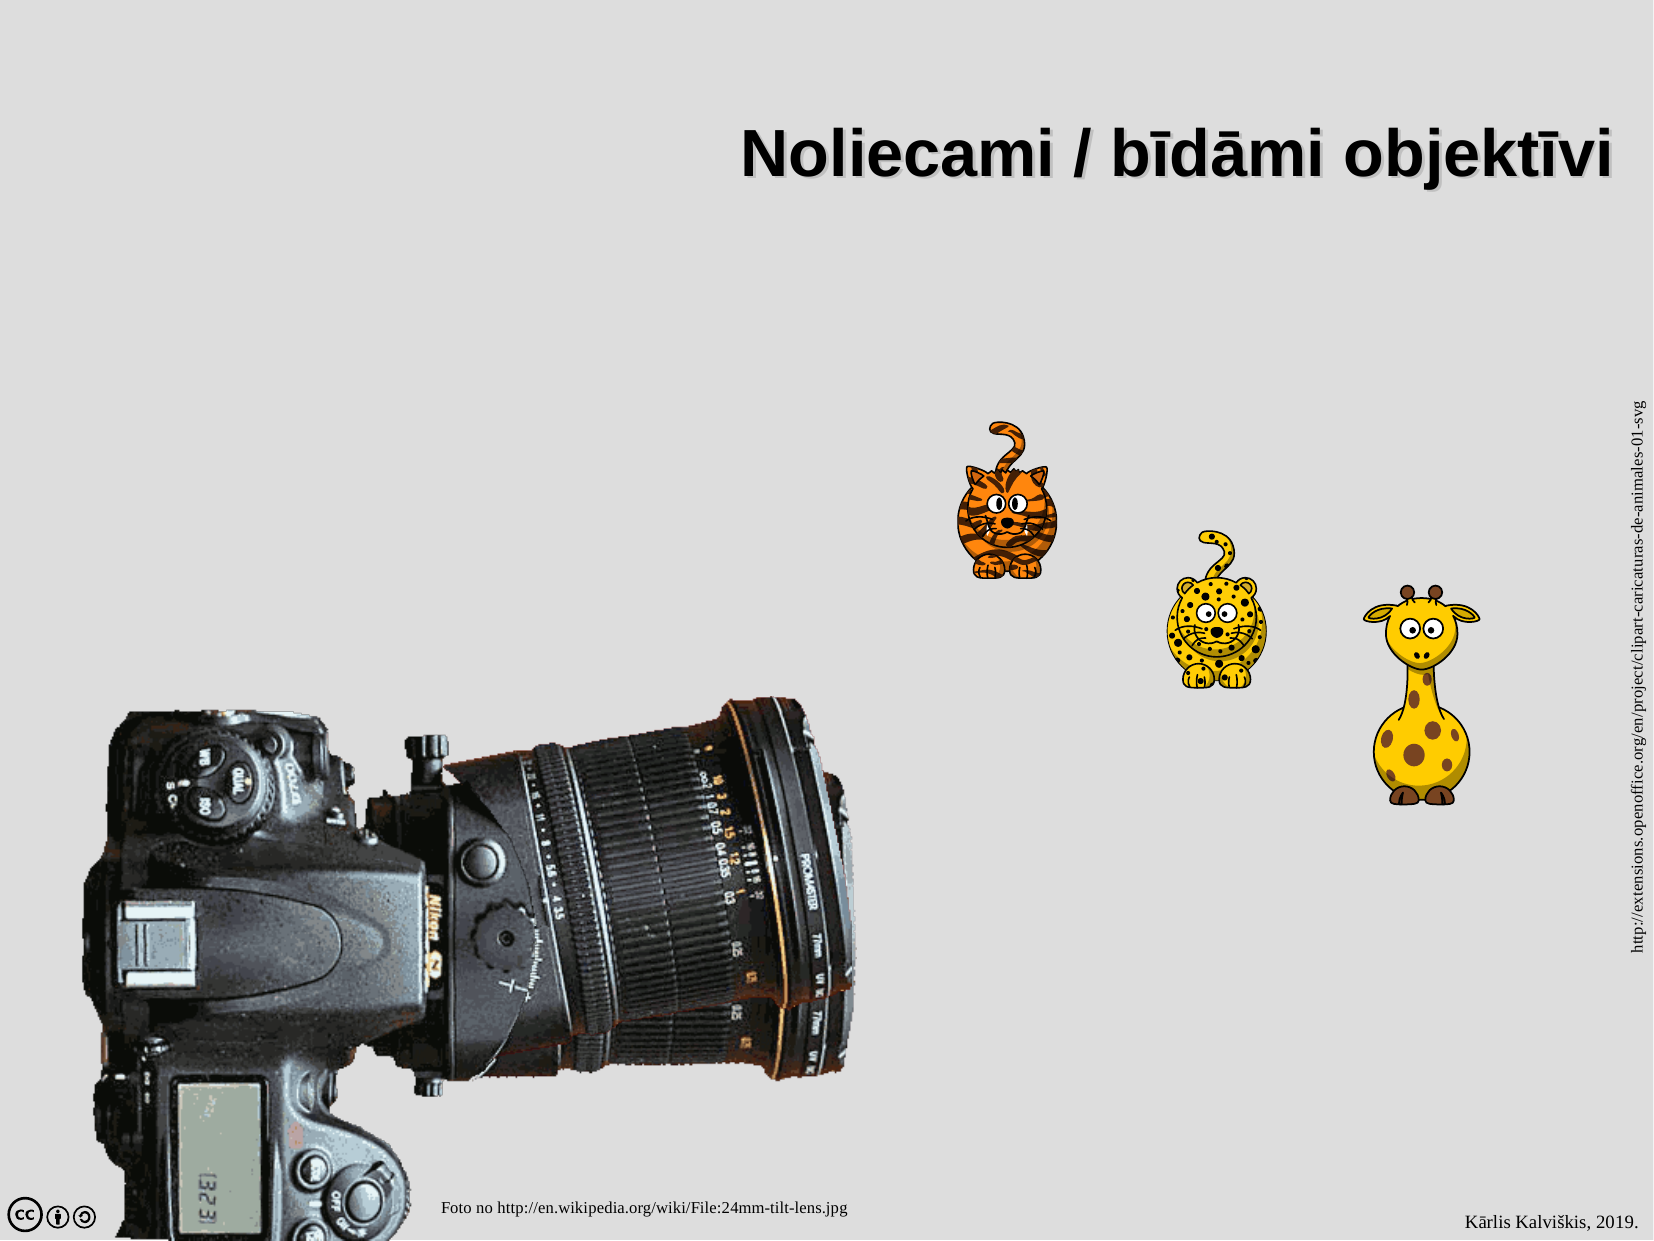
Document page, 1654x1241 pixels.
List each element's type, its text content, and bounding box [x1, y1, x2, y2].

text_box Foto no http://en.wikipedia.org/wiki/File:24mm-tilt-lens.jpg [546, 1190, 864, 1225]
title Noliecami / bīdāmi objektīvi [42, 49, 1615, 257]
picture [70, 696, 857, 1241]
picture [1166, 530, 1267, 689]
text_box http://extensions.openoffice.org/en/project/clipart-caricaturas-de-animales-01-svg [1620, 386, 1654, 969]
picture [1362, 584, 1481, 806]
picture [957, 421, 1058, 580]
